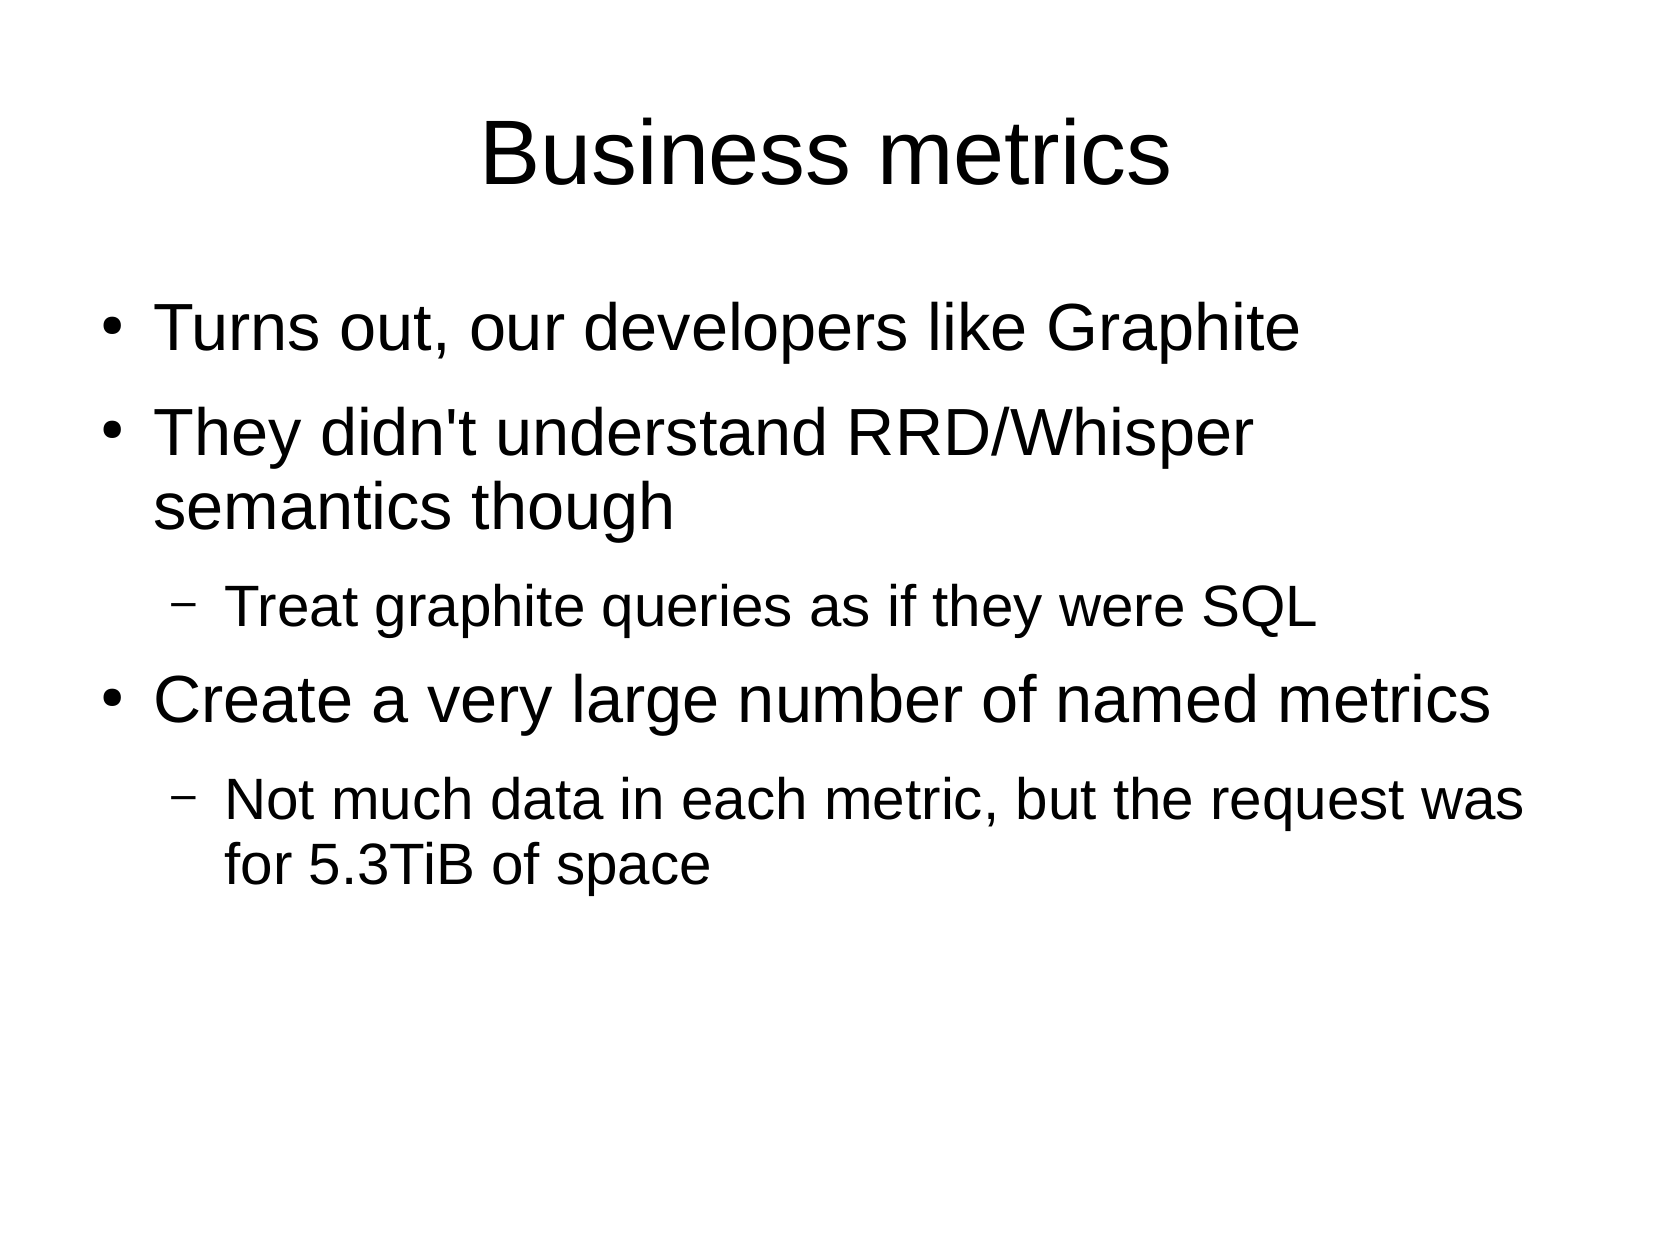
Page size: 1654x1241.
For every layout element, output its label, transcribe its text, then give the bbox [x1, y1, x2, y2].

list Turns out, our developers like Graphite They didn't understand RRD/Whisper semantics though Treat graphite queries as if they were SQL Create a very large number of named metrics Not much data in each metric, but the request was for 5.3TiB of space [82, 290, 1538, 1141]
title Business metrics [82, 49, 1571, 257]
